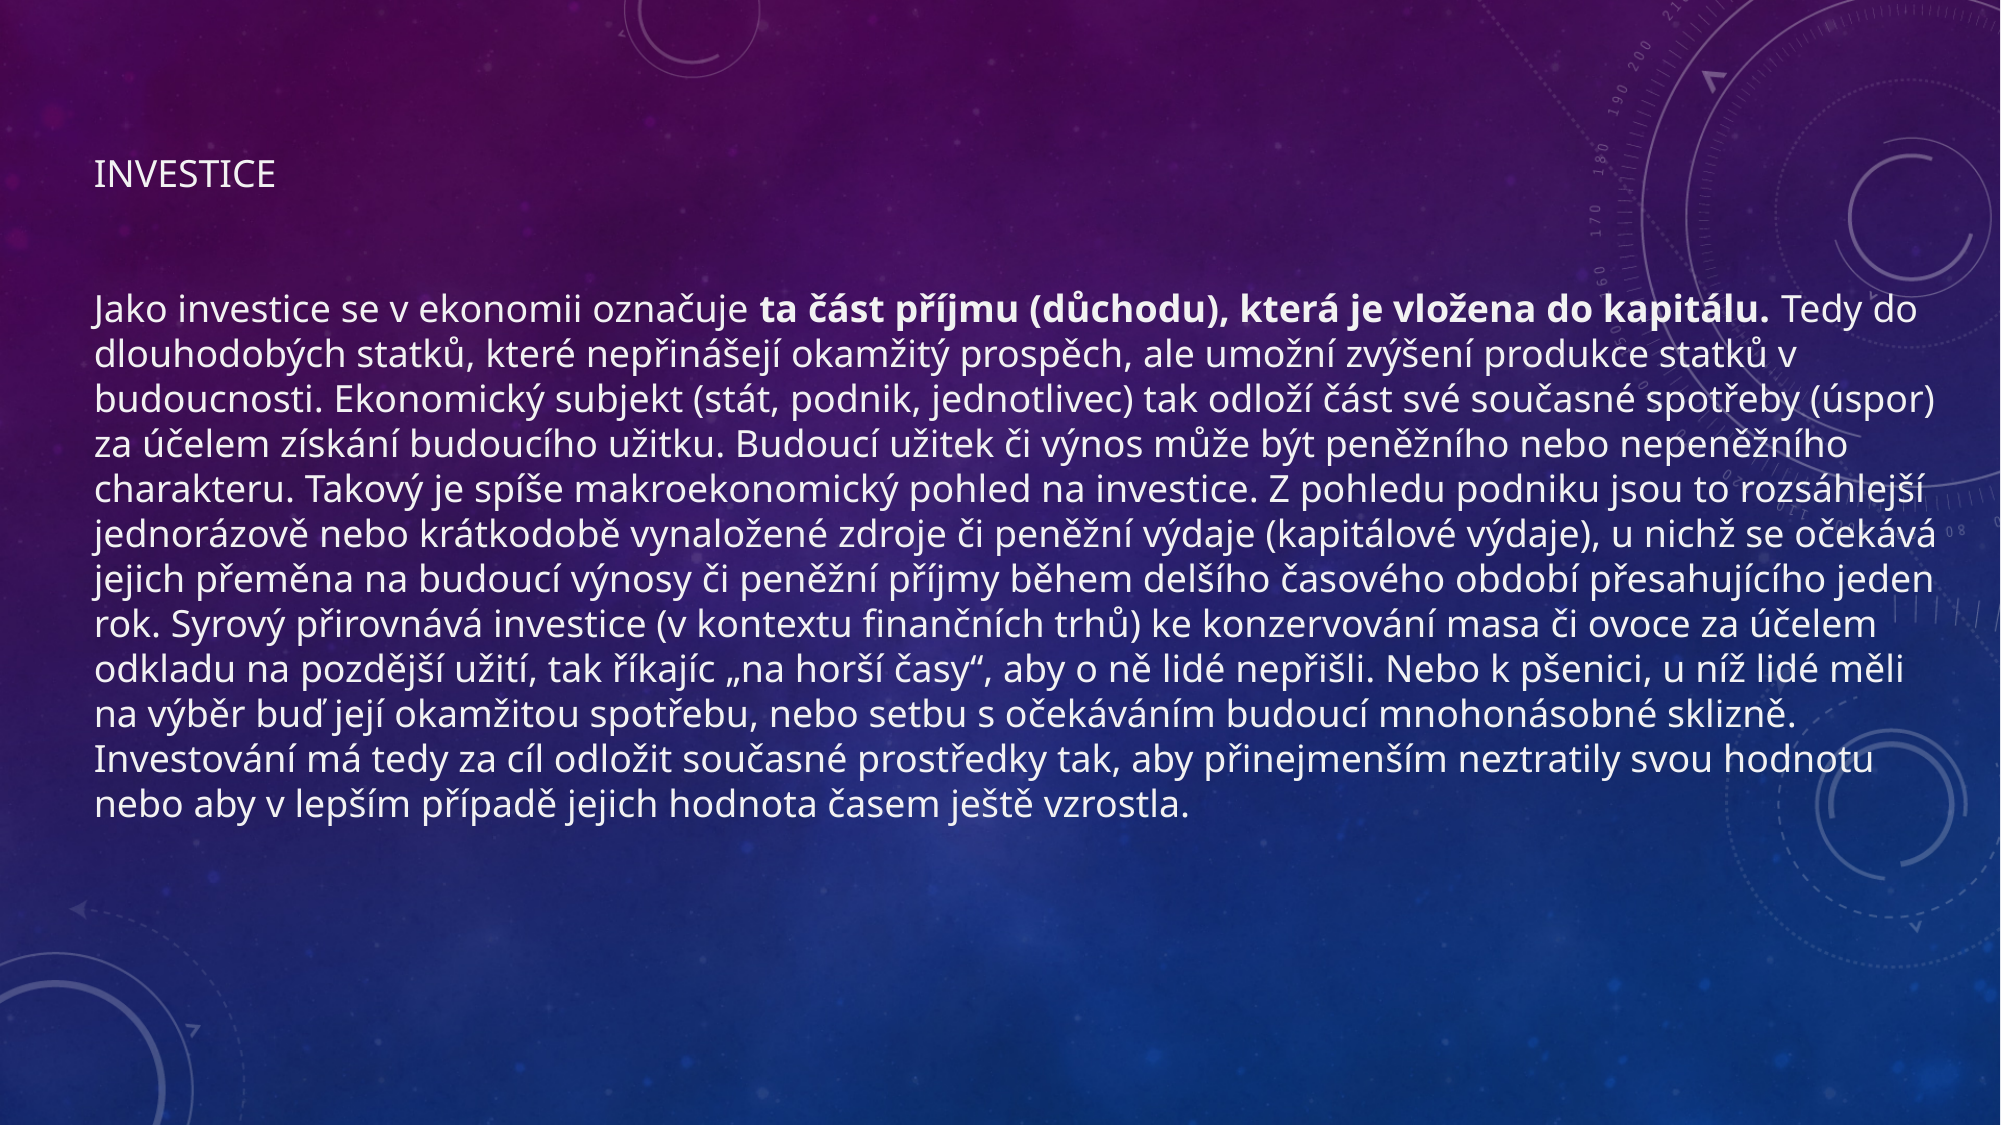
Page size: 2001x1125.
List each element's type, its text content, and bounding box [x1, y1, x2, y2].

text_box INVESTICE Jako investice se v ekonomii označuje ta část příjmu (důchodu), která je vložena do kapitálu. Tedy do dlouhodobých statků, které nepřinášejí okamžitý prospěch, ale umožní zvýšení produkce statků v budoucnosti. Ekonomický subjekt (stát, podnik, jednotlivec) tak odloží část své současné spotřeby (úspor) za účelem získání budoucího užitku. Budoucí užitek či výnos může být peněžního nebo nepeněžního charakteru. Takový je spíše makroekonomický pohled na investice. Z pohledu podniku jsou to rozsáhlejší jednorázově nebo krátkodobě vynaložené zdroje či peněžní výdaje (kapitálové výdaje), u nichž se očekává jejich přeměna na budoucí výnosy či peněžní příjmy během delšího časového období přesahujícího jeden rok. Syrový přirovnává investice (v kontextu finančních trhů) ke konzervování masa či ovoce za účelem odkladu na pozdější užití, tak říkajíc „na horší časy“, aby o ně lidé nepřišli. Nebo k pšenici, u níž lidé měli na výběr buď její okamžitou spotřebu, nebo setbu s očekáváním budoucí mnohonásobné sklizně. Investování má tedy za cíl odložit současné prostředky tak, aby přinejmenším neztratily svou hodnotu nebo aby v lepším případě jejich hodnota časem ještě vzrostla. [78, 142, 1966, 795]
